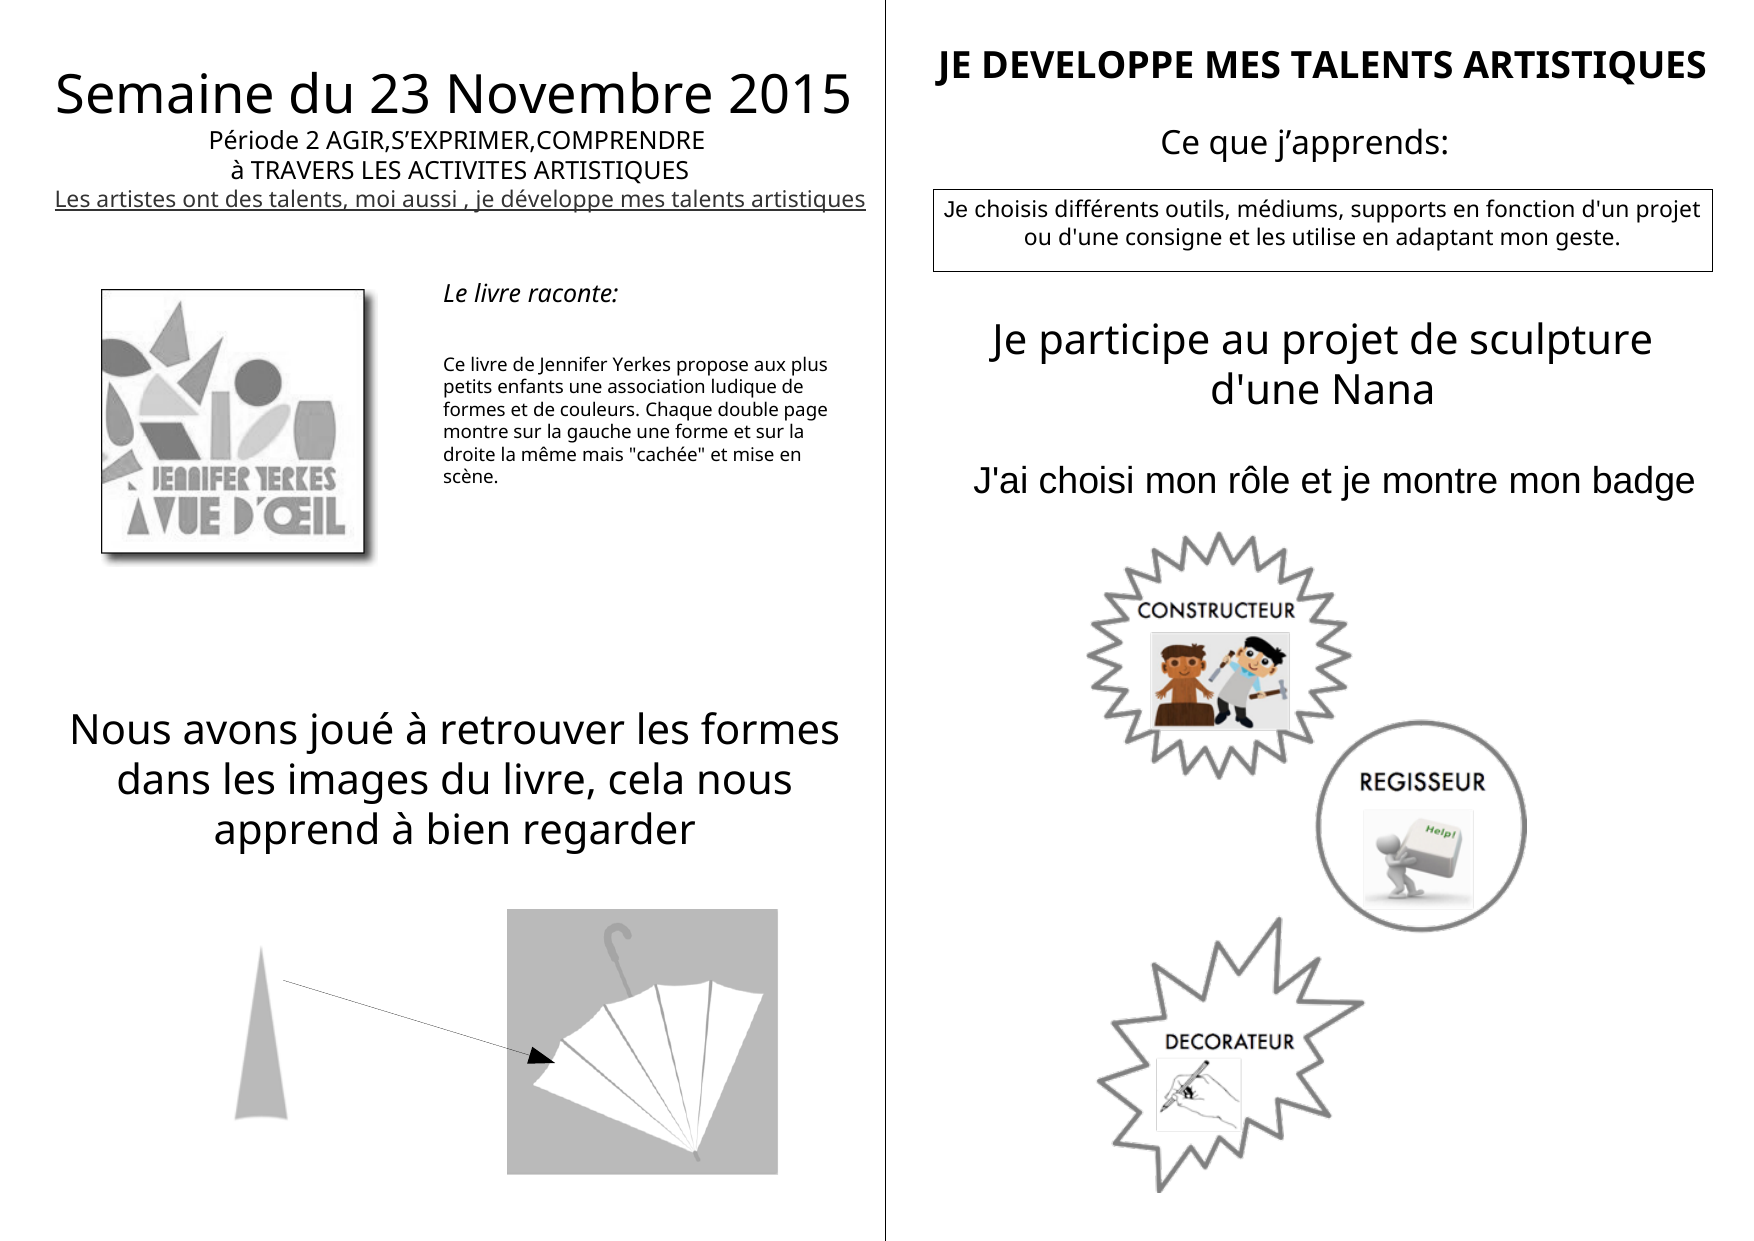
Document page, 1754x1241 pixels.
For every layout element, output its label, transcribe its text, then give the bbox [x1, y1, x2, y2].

text_box Je choisis différents outils, médiums, supports en fonction d'un projet ou d'une consigne et les utilise en adaptant mon geste. [933, 189, 1713, 272]
text_box JE DEVELOPPE MES TALENTS ARTISTIQUES [921, 35, 1725, 1170]
picture [101, 289, 378, 567]
text_box Ce que j’apprends: [1074, 115, 1536, 181]
picture [507, 909, 780, 1175]
text_box J'ai choisi mon rôle et je montre mon badge [956, 448, 1713, 509]
picture [215, 944, 308, 1137]
text_box Nous avons joué à retrouver les formes dans les images du livre, cela nous apprend à bien regarder [59, 696, 851, 1146]
text_box Je participe au projet de sculpture d'une Nana [956, 306, 1690, 402]
picture [1086, 531, 1527, 1193]
text_box Le livre raconte: Ce livre de Jennifer Yerkes propose aux plus petits enfants une association ludique de formes et de couleurs. Chaque double page montre sur la gauche une forme et sur la droite la même mais "cachée" et mise en scène. [437, 271, 851, 662]
text_box Période 2 AGIR,S’EXPRIMER,COMPRENDRE à TRAVERS LES ACTIVITES ARTISTIQUES Les artistes ont des talents, moi aussi , je développe mes talents artistiques [35, 118, 886, 272]
text_box Semaine du 23 Novembre 2015 [46, 53, 863, 118]
